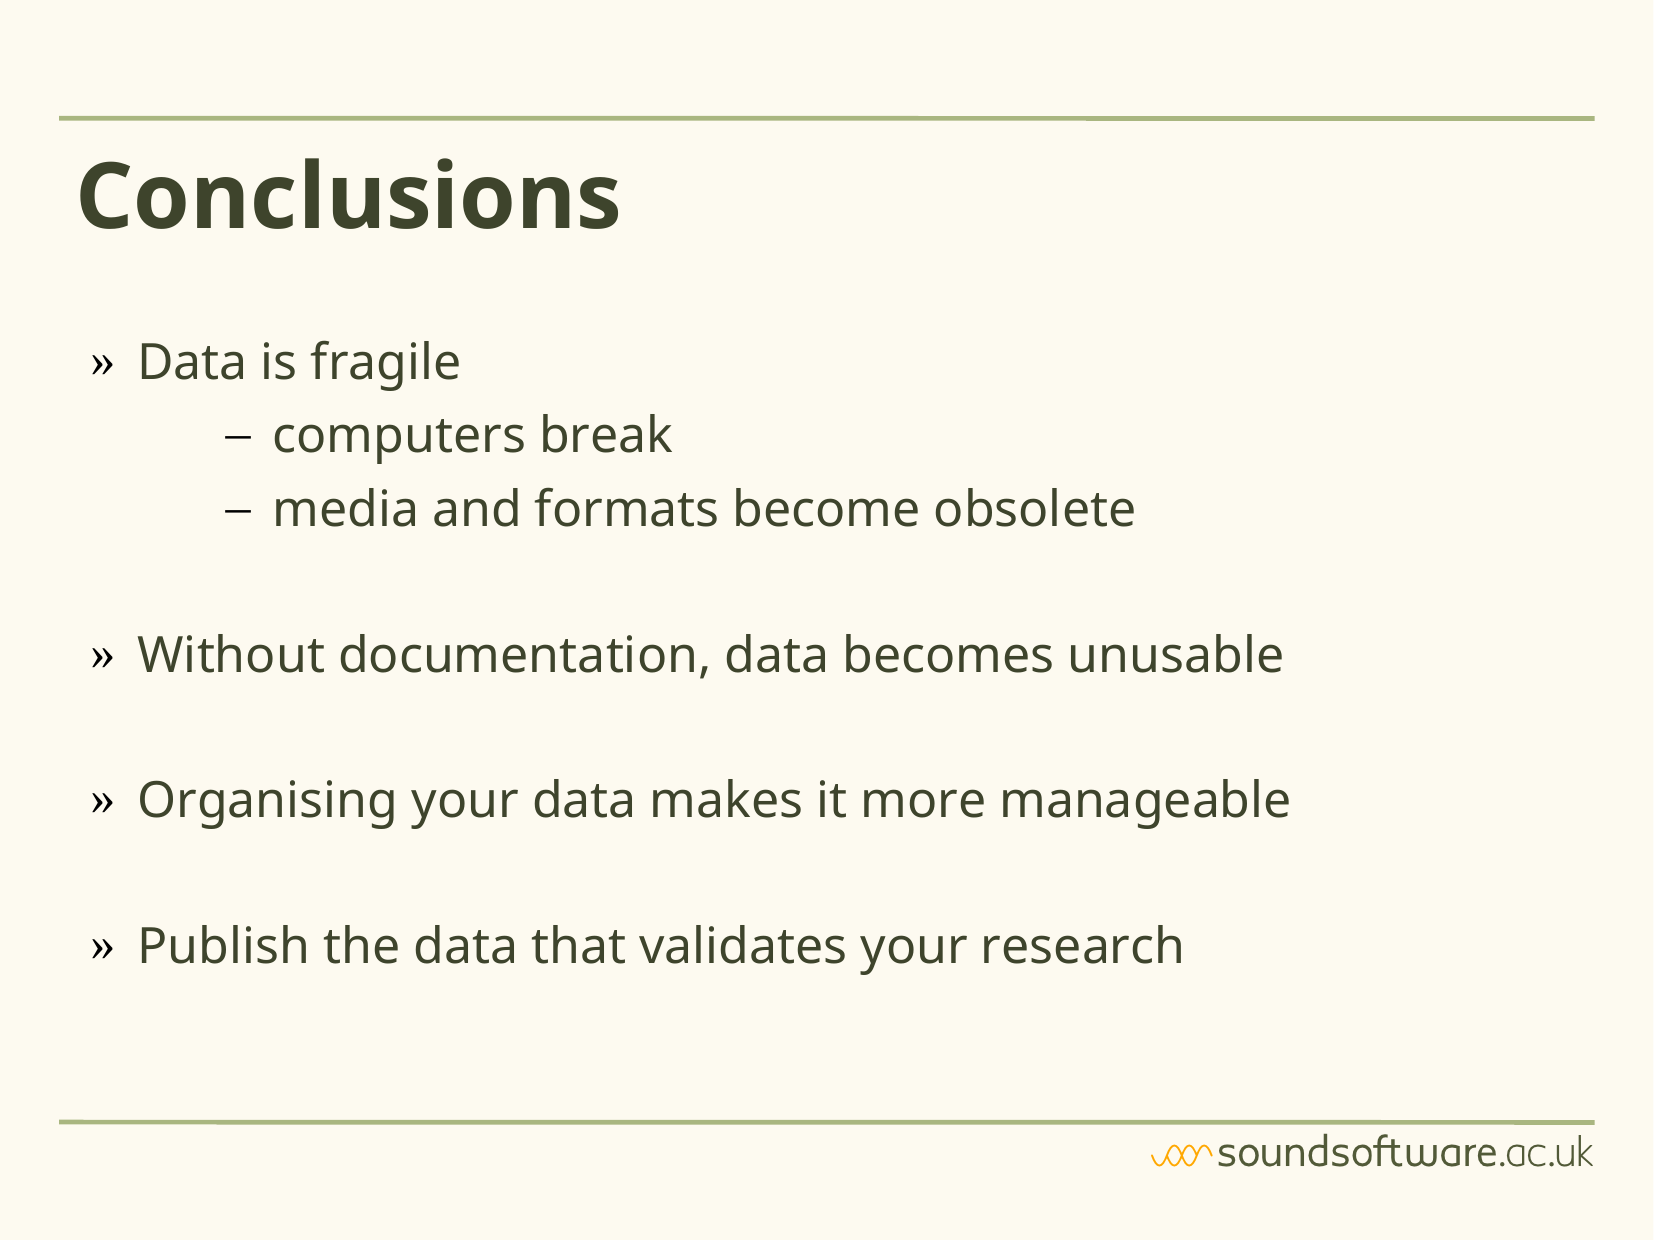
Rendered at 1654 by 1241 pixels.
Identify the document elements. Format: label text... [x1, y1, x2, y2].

picture [1151, 1140, 1593, 1167]
list Data is fragile computers break media and formats become obsolete Without documentation, data becomes unusable Organising your data makes it more manageable Publish the data that validates your research [59, 321, 1594, 1140]
title Conclusions [59, 109, 1594, 274]
